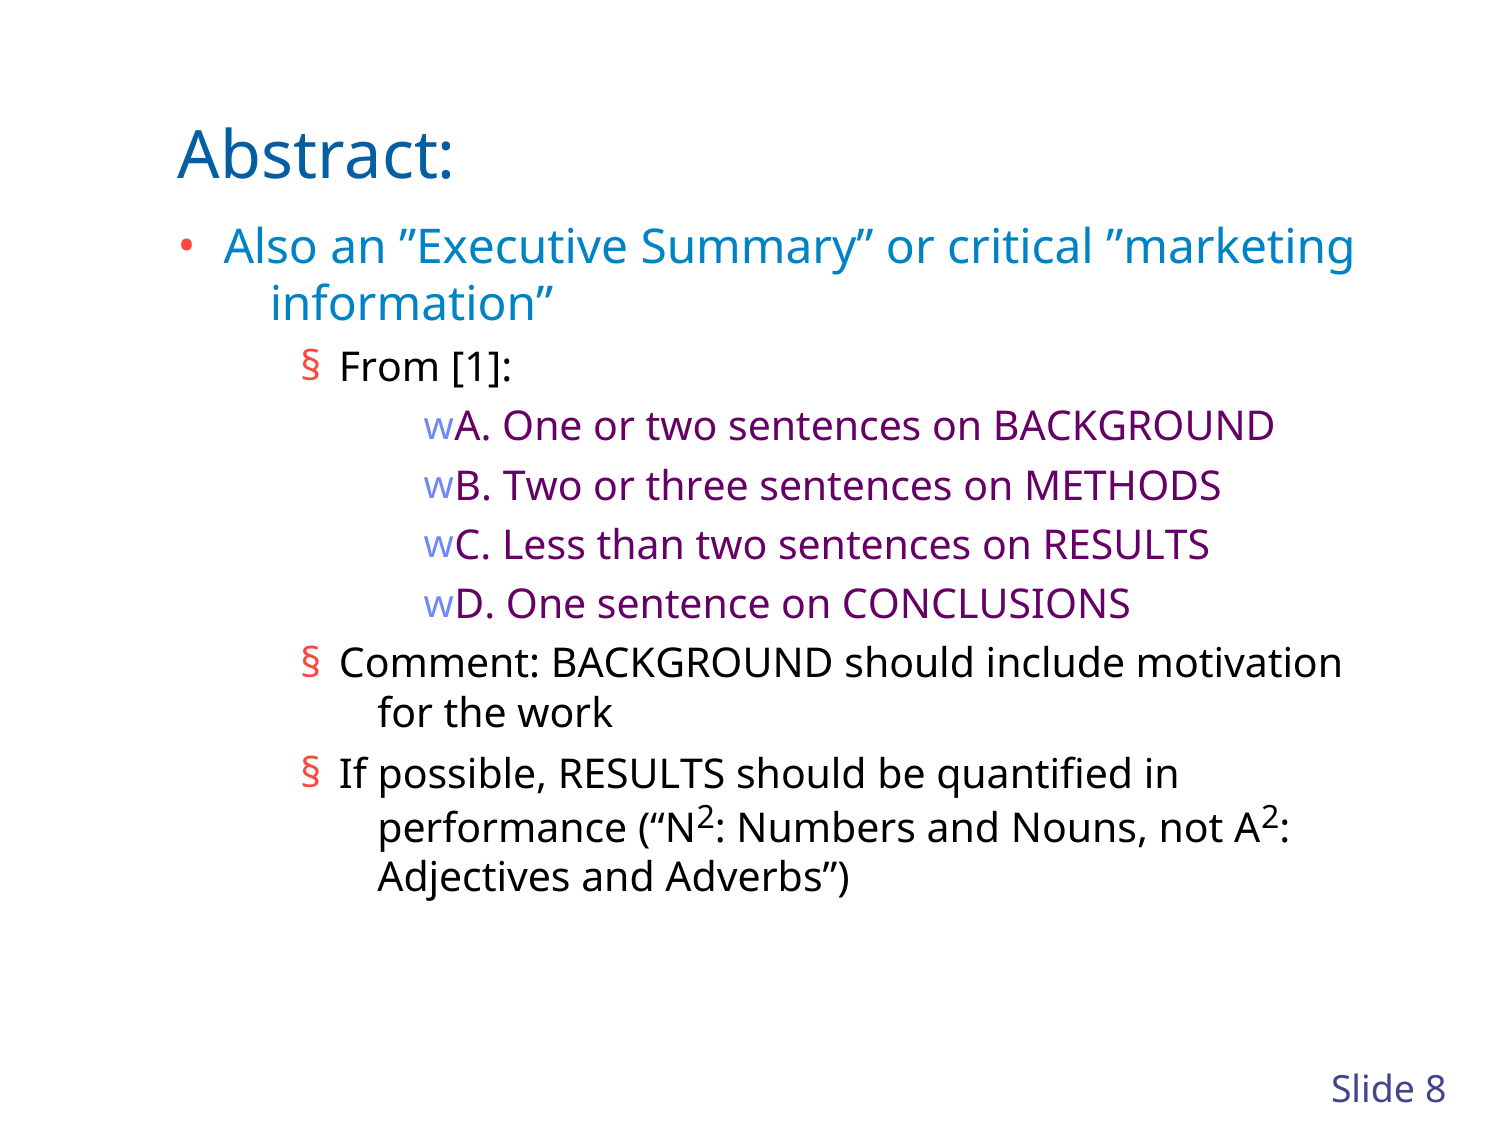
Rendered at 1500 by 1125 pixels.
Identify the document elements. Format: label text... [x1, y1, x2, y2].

title Abstract: [162, 50, 1413, 200]
list Also an ”Executive Summary” or critical ”marketing information” From [1]: A. One or two sentences on BACKGROUND B. Two or three sentences on METHODS C. Less than two sentences on RESULTS D. One sentence on CONCLUSIONS Comment: BACKGROUND should include motivation for the work If possible, RESULTS should be quantified in performance (“N2: Numbers and Nouns, not A2: Adjectives and Adverbs”) [162, 208, 1417, 923]
